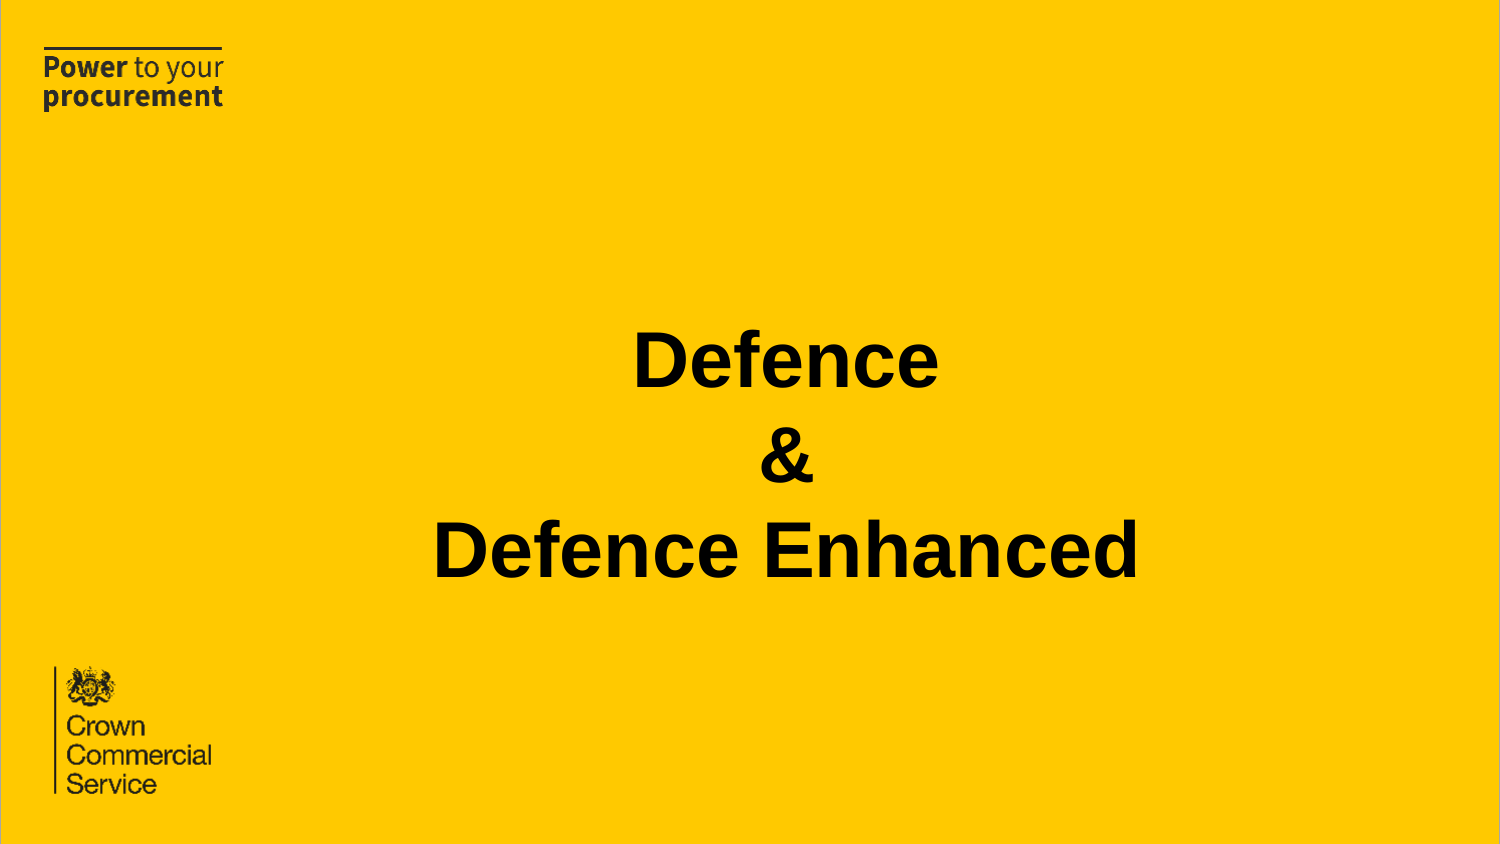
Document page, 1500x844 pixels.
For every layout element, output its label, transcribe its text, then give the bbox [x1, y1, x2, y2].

title Defence & Defence Enhanced [296, 307, 1278, 412]
